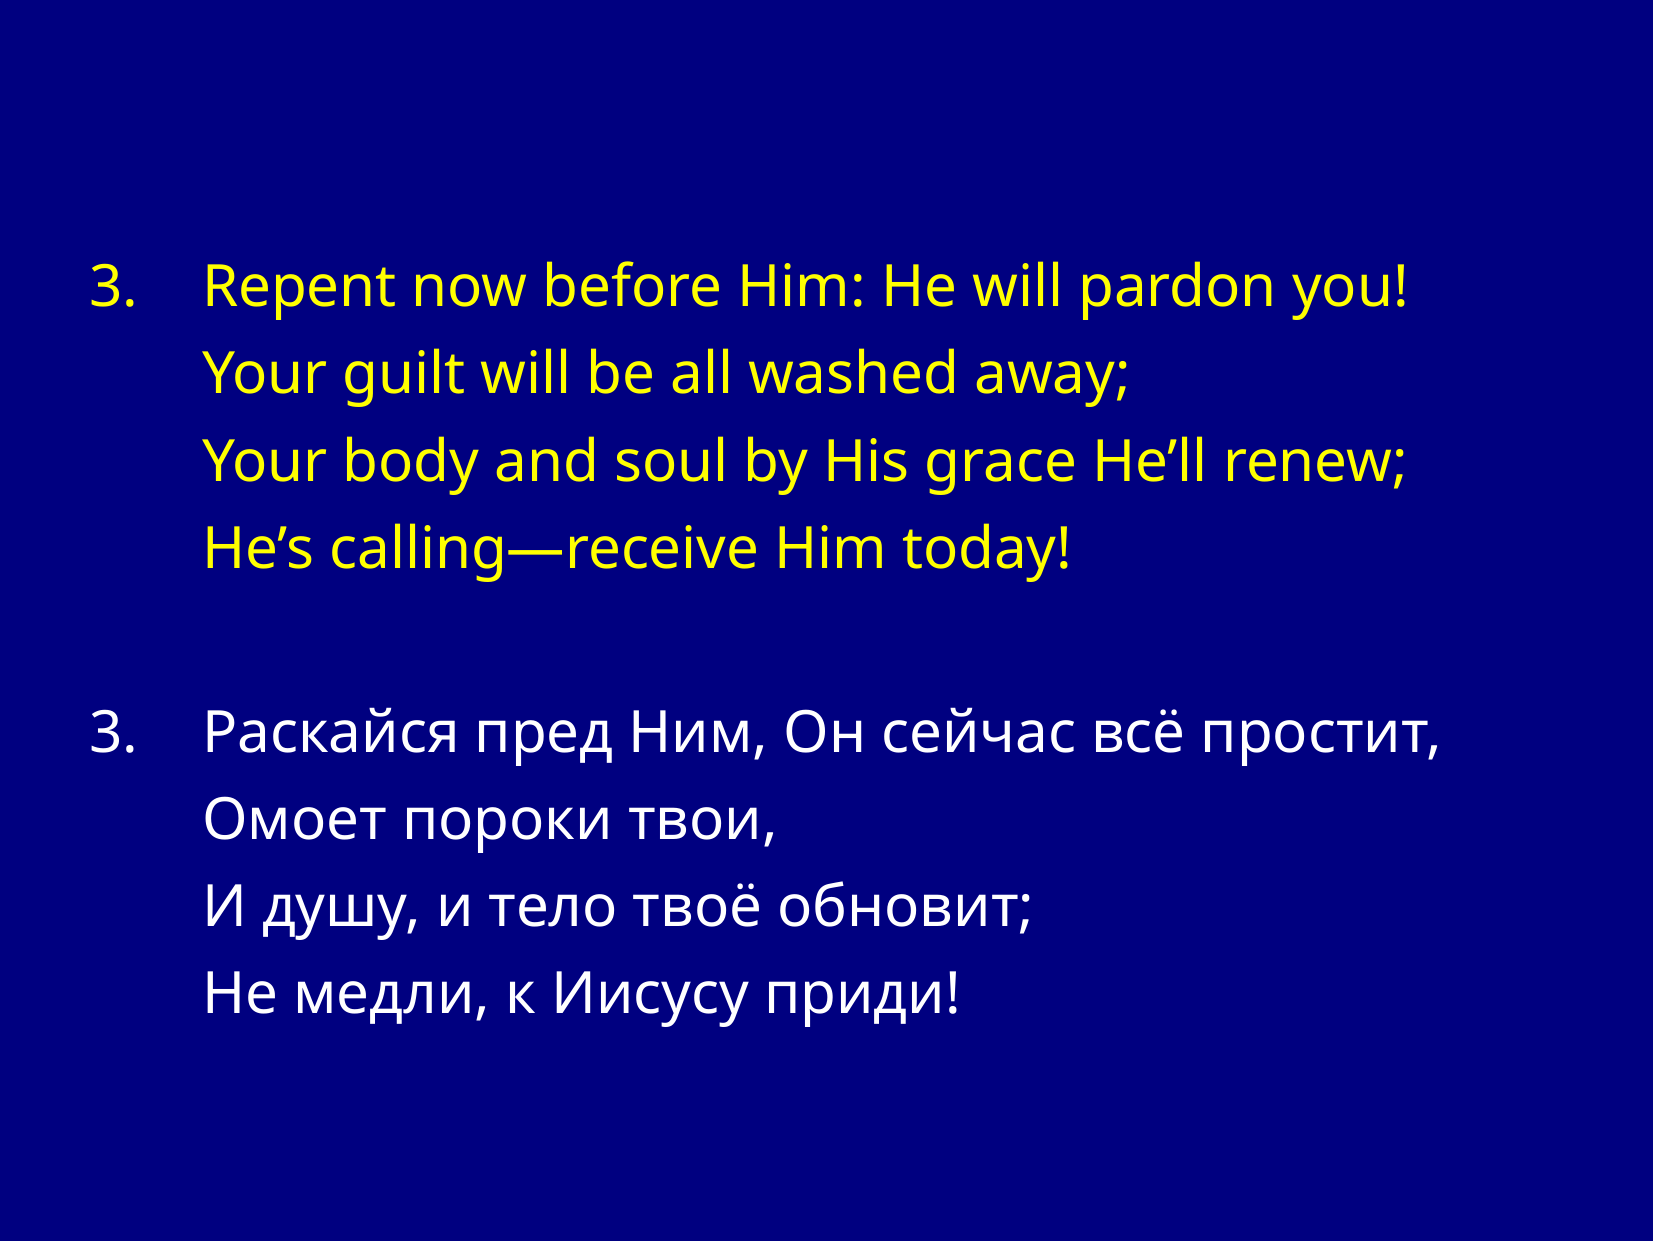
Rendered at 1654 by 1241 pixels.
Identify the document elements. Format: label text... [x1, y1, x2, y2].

text_box 3. Repent now before Him: He will pardon you! Your guilt will be all washed away; Your body and soul by His grace He’ll renew; He’s calling—receive Him today! [75, 150, 1653, 638]
text_box 3. Раскайся пред Ним, Он сейчас всё простит, Омоет пороки твои, И душу, и тело твоё обновит; Не медли, к Иисусу приди! [75, 675, 1653, 1163]
